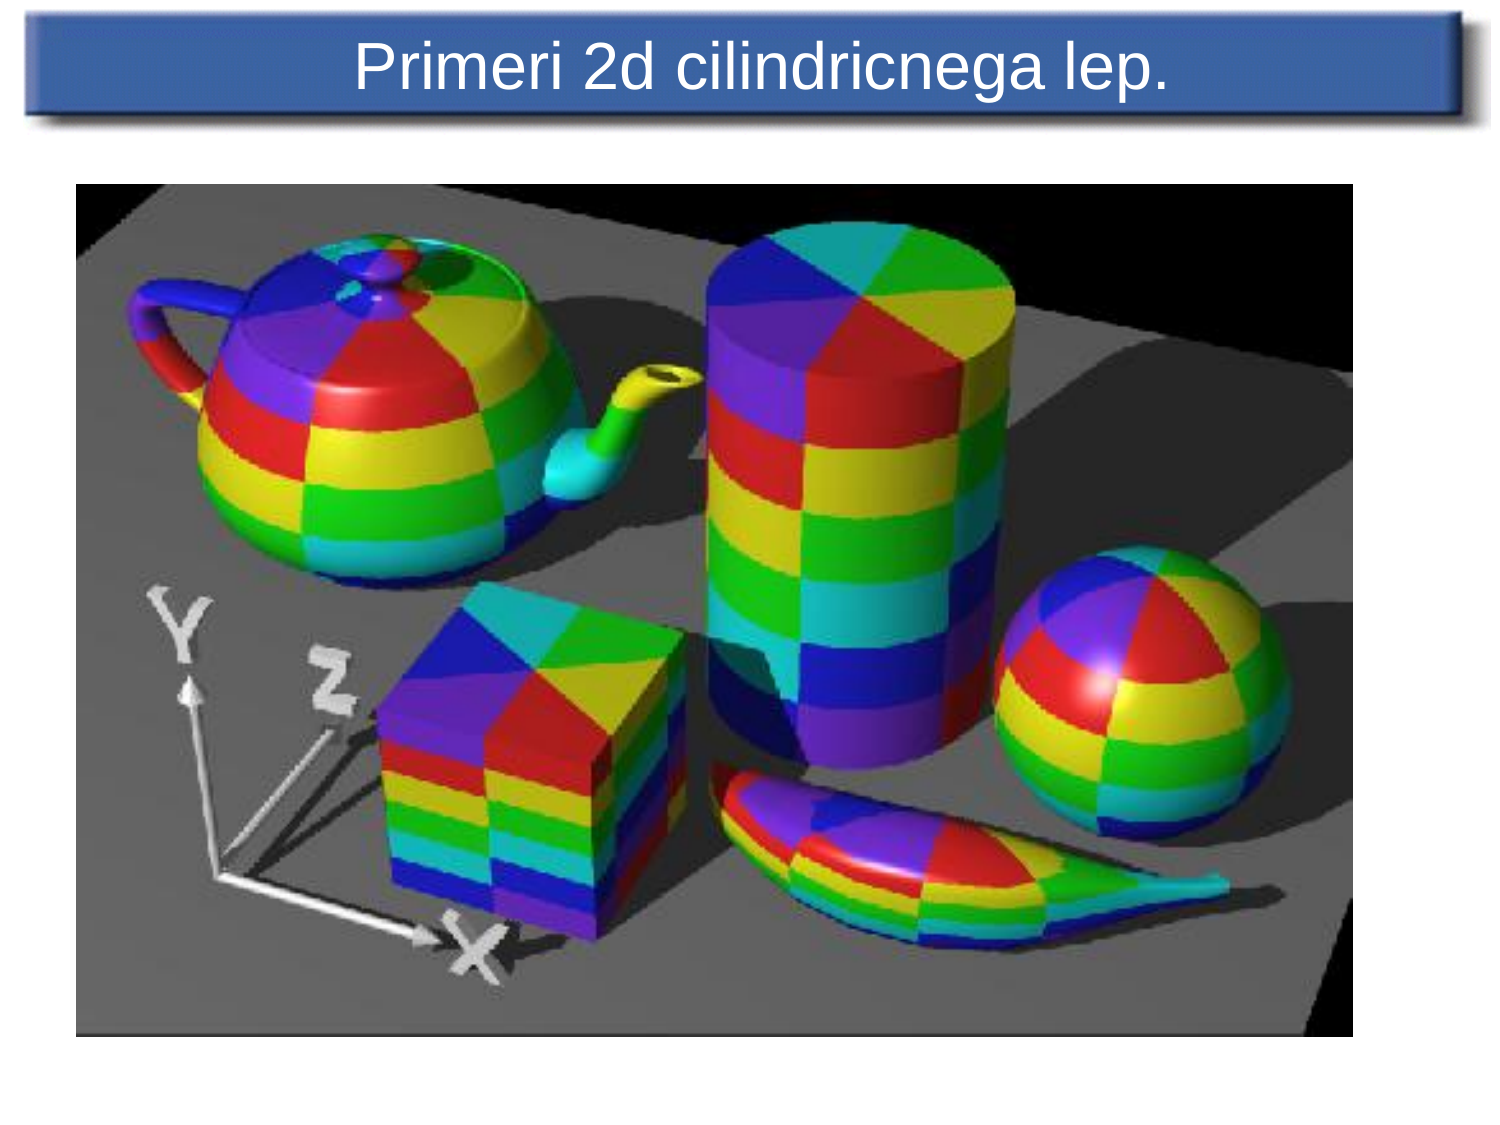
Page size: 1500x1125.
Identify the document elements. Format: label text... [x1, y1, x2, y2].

title Primeri 2d cilindricnega lep. [24, 0, 1500, 126]
picture [23, 8, 1491, 135]
picture [76, 184, 1353, 1038]
